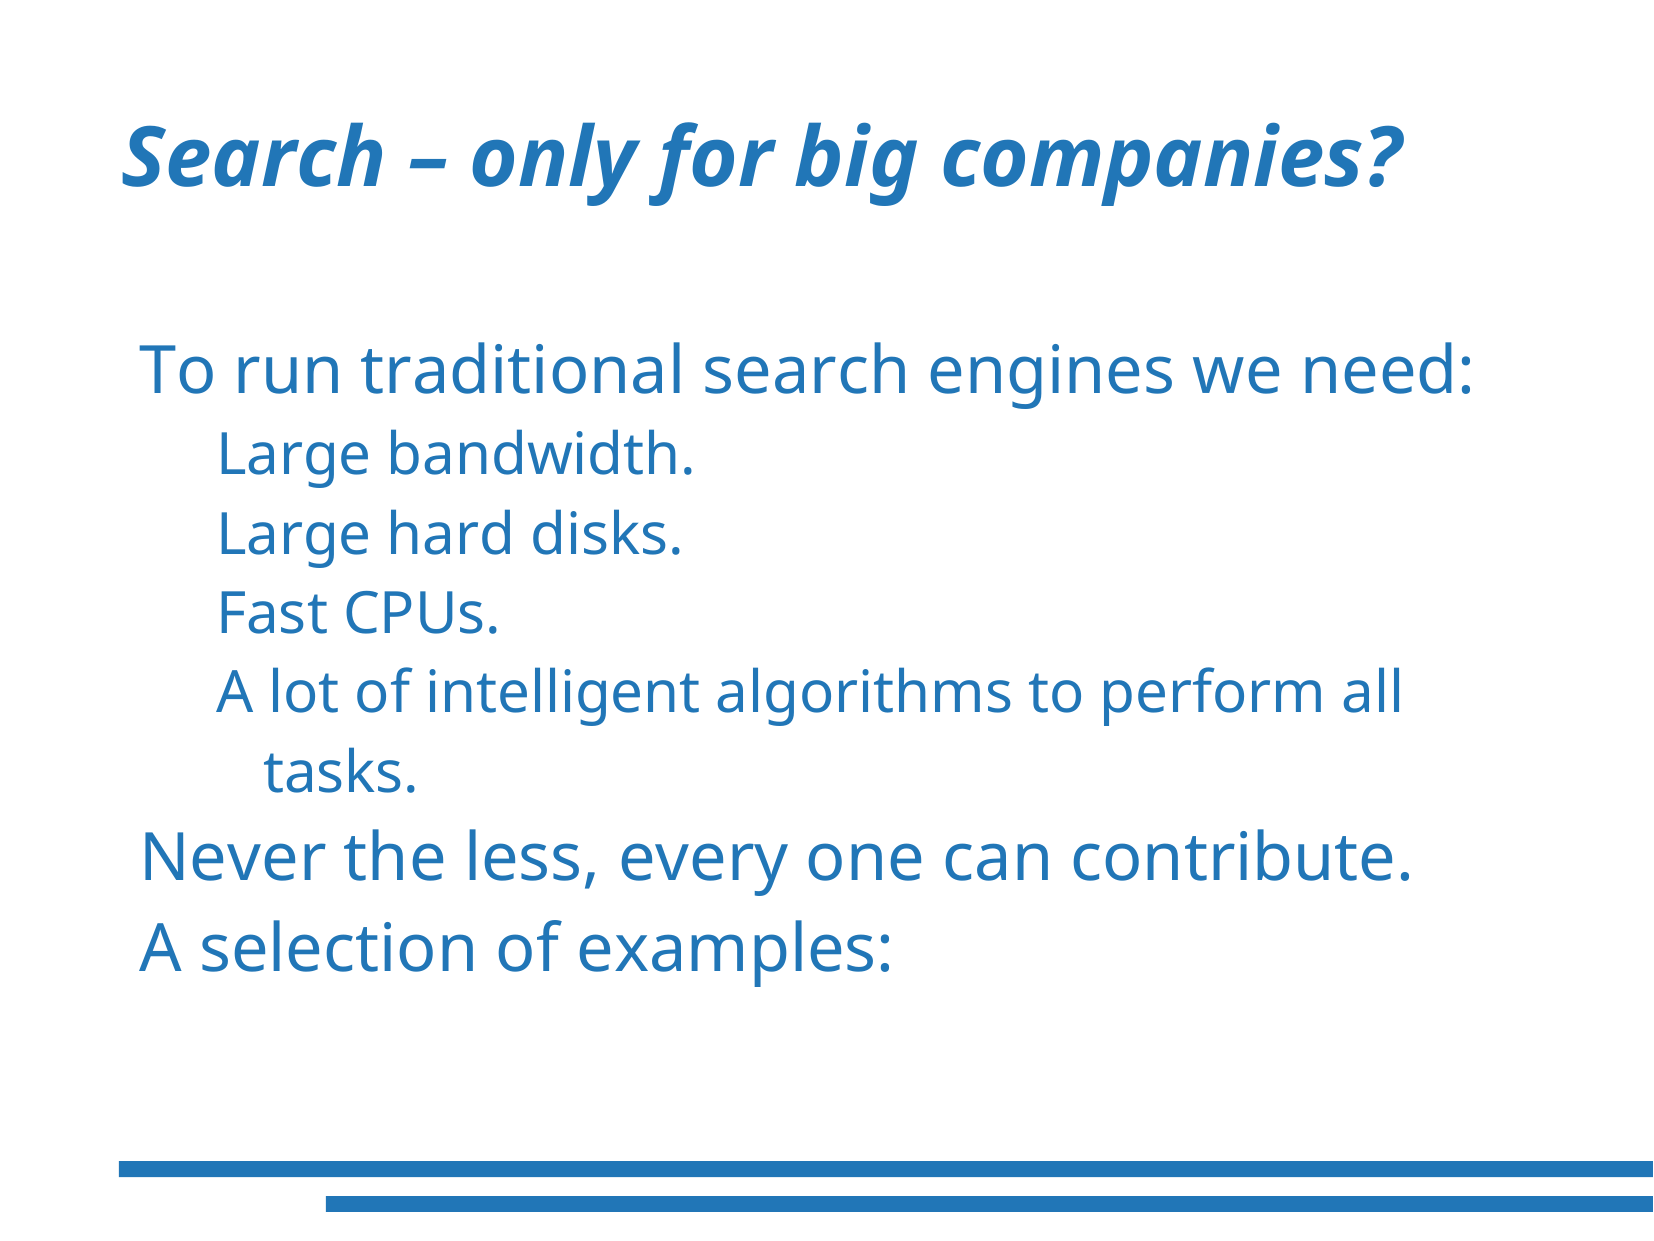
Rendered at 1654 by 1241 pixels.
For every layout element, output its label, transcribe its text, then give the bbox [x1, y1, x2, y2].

list To run traditional search engines we need: Large bandwidth. Large hard disks. Fast CPUs. A lot of intelligent algorithms to perform all tasks. Never the less, every one can contribute. A selection of examples: [121, 322, 1561, 1133]
title Search – only for big companies? [121, 50, 1534, 258]
